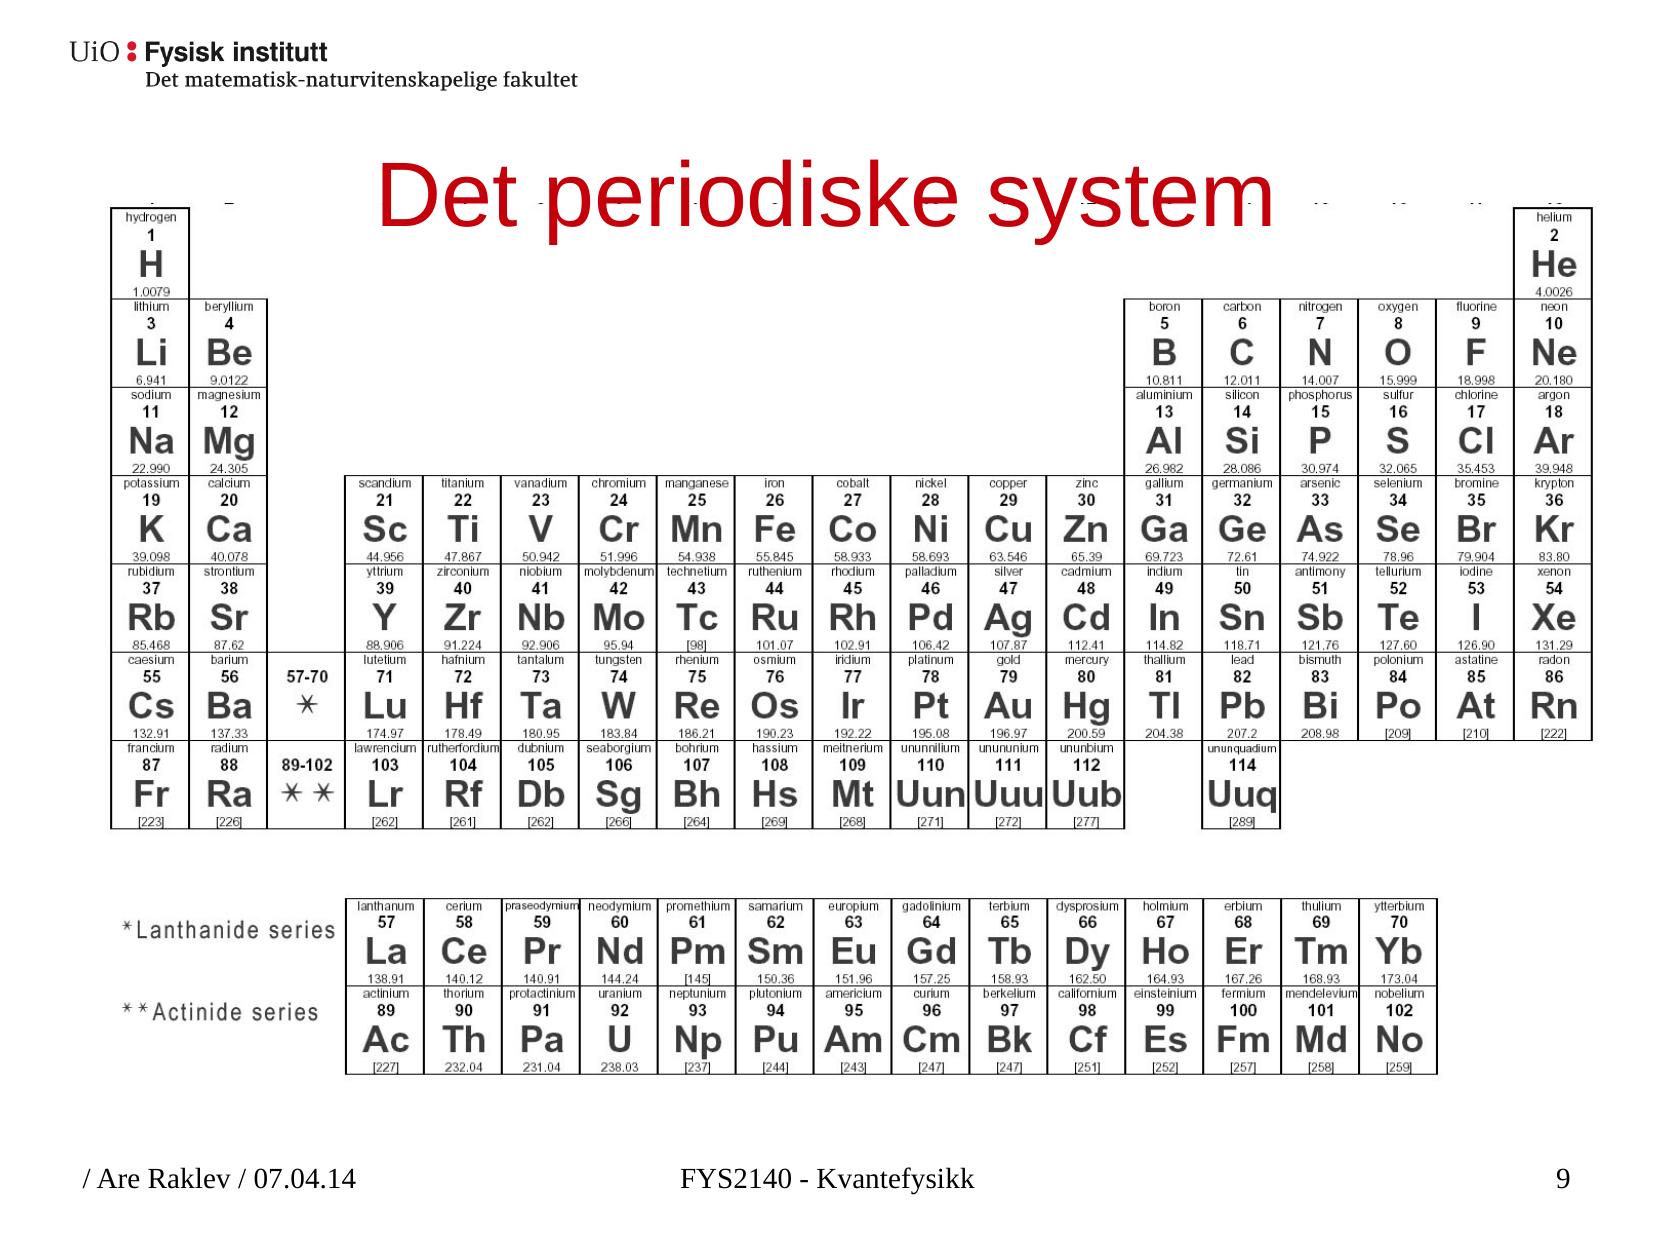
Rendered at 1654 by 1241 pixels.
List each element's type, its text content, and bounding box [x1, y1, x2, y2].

picture [68, 37, 581, 93]
title Det periodiske system [82, 90, 1571, 298]
picture [105, 203, 1599, 1084]
